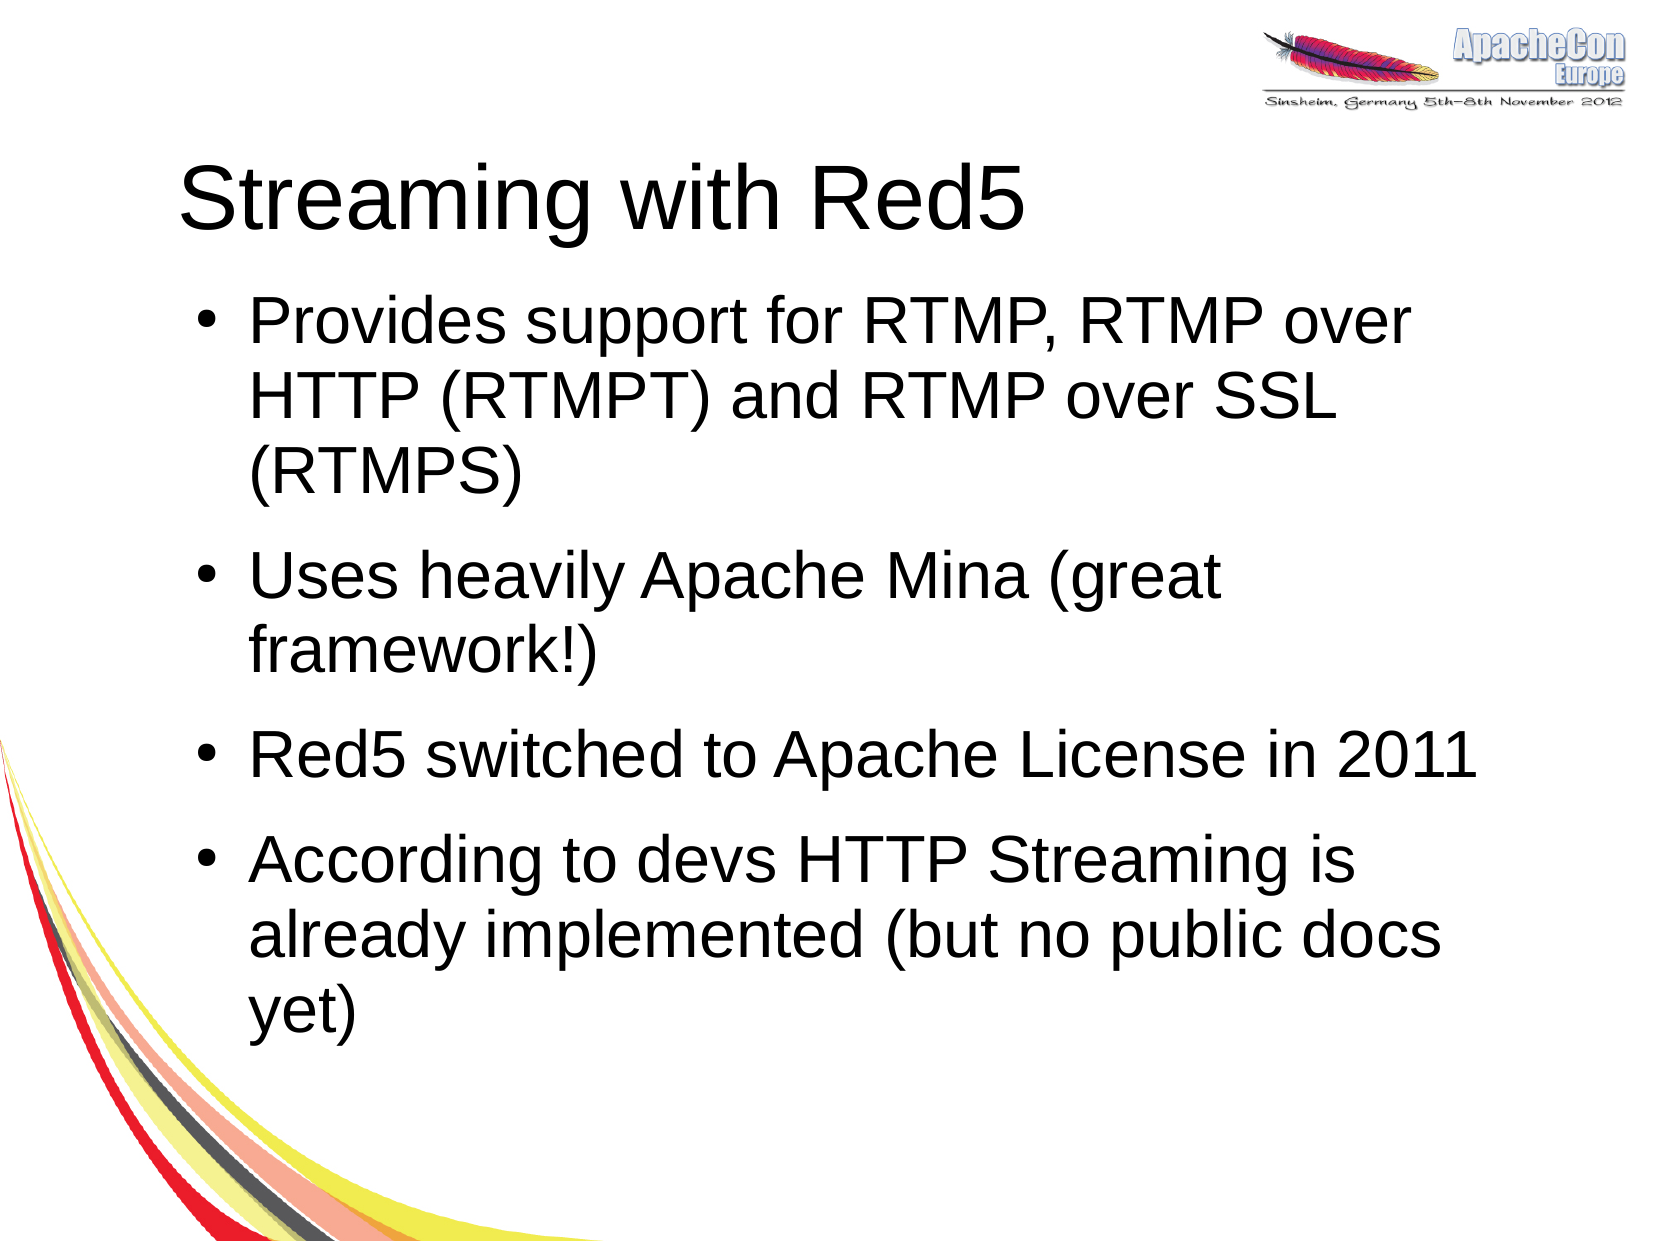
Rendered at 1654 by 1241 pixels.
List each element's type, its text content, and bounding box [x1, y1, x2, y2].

picture [0, 0, 1654, 1241]
title Streaming with Red5 [177, 146, 1536, 250]
list Provides support for RTMP, RTMP over HTTP (RTMPT) and RTMP over SSL (RTMPS) Uses heavily Apache Mina (great framework!) Red5 switched to Apache License in 2011 According to devs HTTP Streaming is already implemented (but no public docs yet) [177, 283, 1536, 1045]
